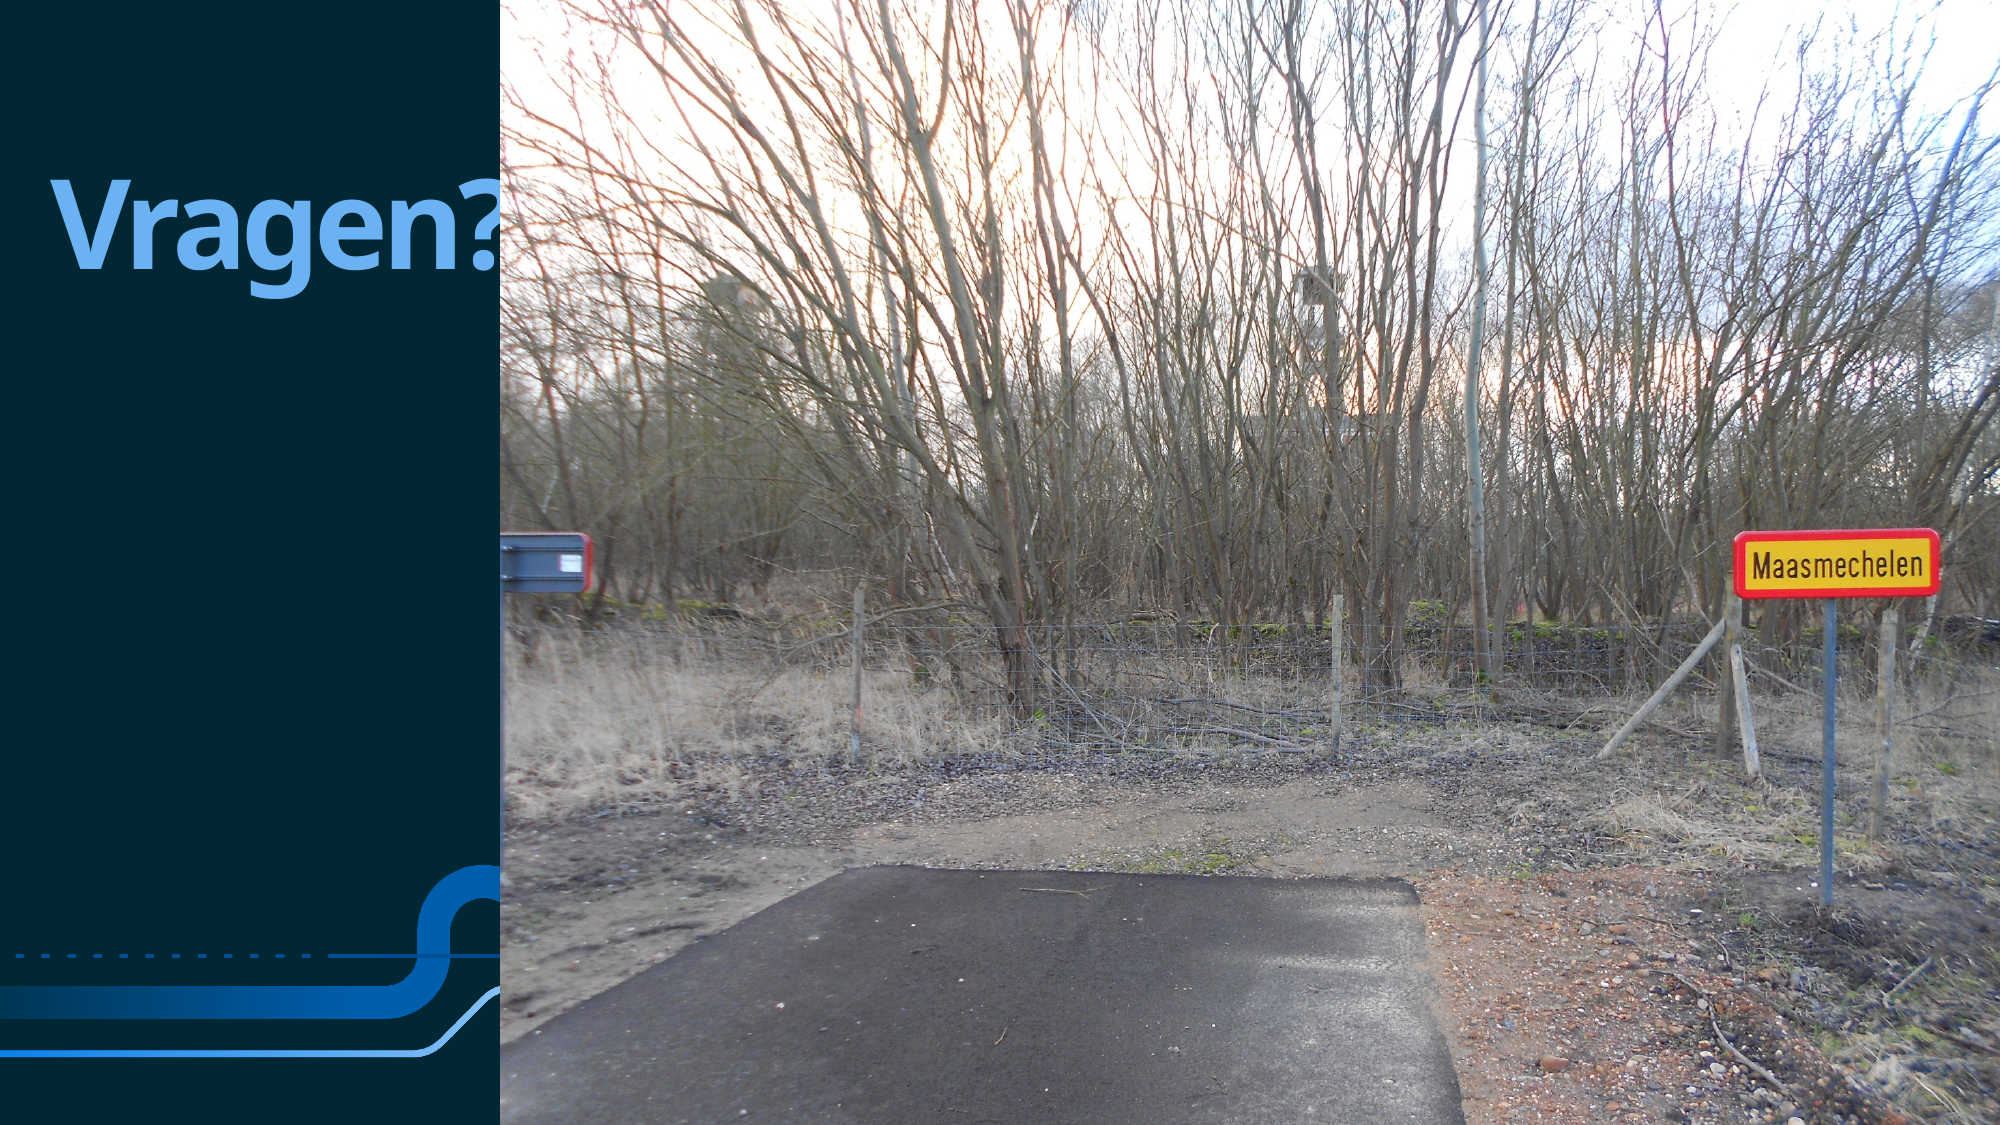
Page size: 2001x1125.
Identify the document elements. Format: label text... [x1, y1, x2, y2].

picture [500, 0, 2000, 1125]
title Vragen? [35, 129, 500, 347]
